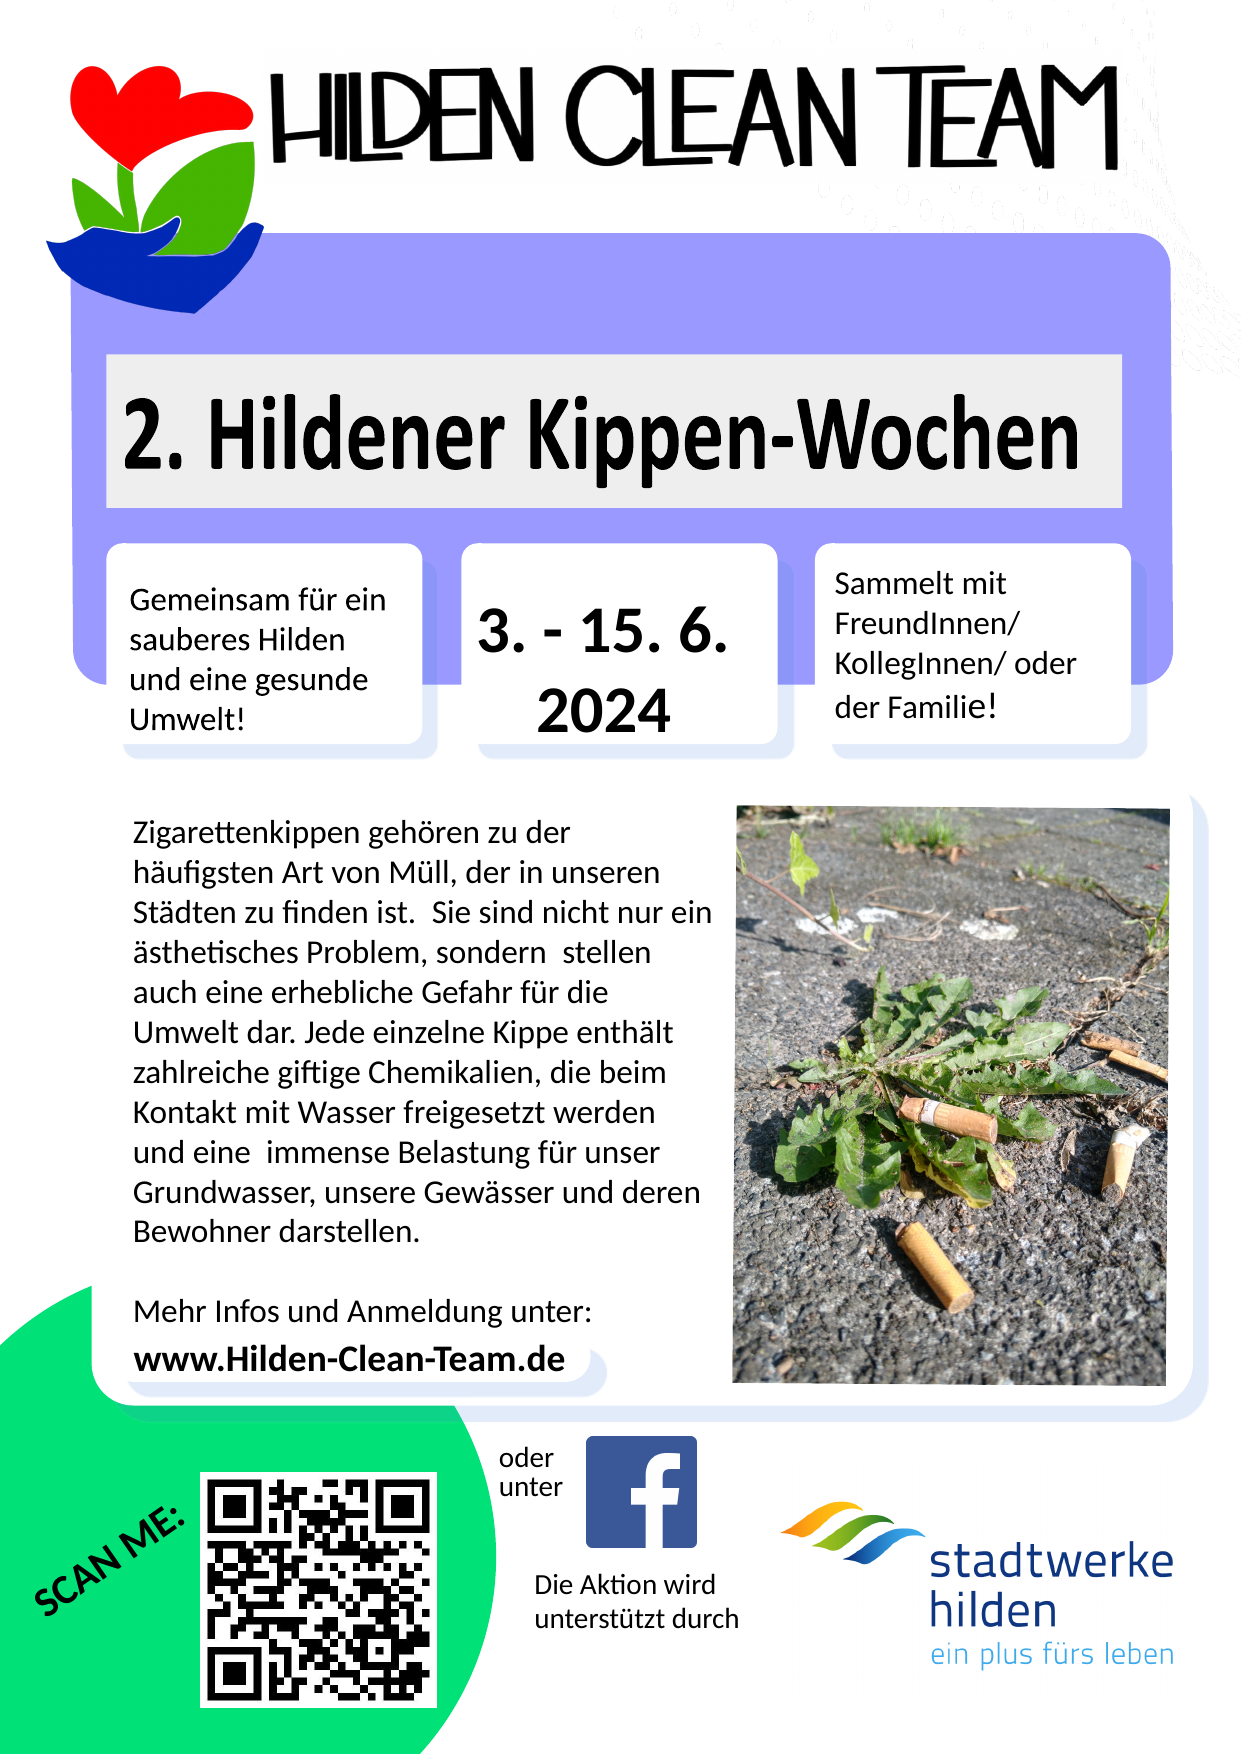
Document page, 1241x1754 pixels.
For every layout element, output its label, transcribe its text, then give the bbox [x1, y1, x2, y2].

text_box 3. - 15. 6. 2024 [461, 578, 758, 754]
picture [743, 1464, 1210, 1701]
text_box [0, 0, 1241, 745]
picture [732, 805, 1170, 1386]
text_box www.Hilden-Clean-Team.de [109, 1331, 591, 1382]
picture [35, 0, 1241, 384]
text_box [0, 770, 1193, 1754]
text_box oder unter [484, 1437, 579, 1524]
picture [586, 1436, 697, 1548]
text_box Zigarettenkippen gehören zu der häufigsten Art von Müll, der in unseren Städten zu finden ist. Sie sind nicht nur ein ästhetisches Problem, sondern stellen auch eine erhebliche Gefahr für die Umwelt dar. Jede einzelne Kippe enthält zahlreiche giftige Chemikalien, die beim Kontakt mit Wasser freigesetzt werden und eine immense Belastung für unser Grundwasser, unsere Gewässer und deren Bewohner darstellen. Mehr Infos und Anmeldung unter: [118, 803, 730, 1337]
text_box SCAN ME: [6, 1472, 200, 1641]
picture [200, 1472, 437, 1708]
text_box Die Aktion wird unterstützt durch [519, 1557, 743, 1678]
text_box Gemeinsam für ein sauberes Hilden und eine gesunde Umwelt! [113, 569, 415, 745]
text_box Sammelt mit FreundInnen/ KollegInnen/ oder der Familie! [814, 543, 1132, 745]
